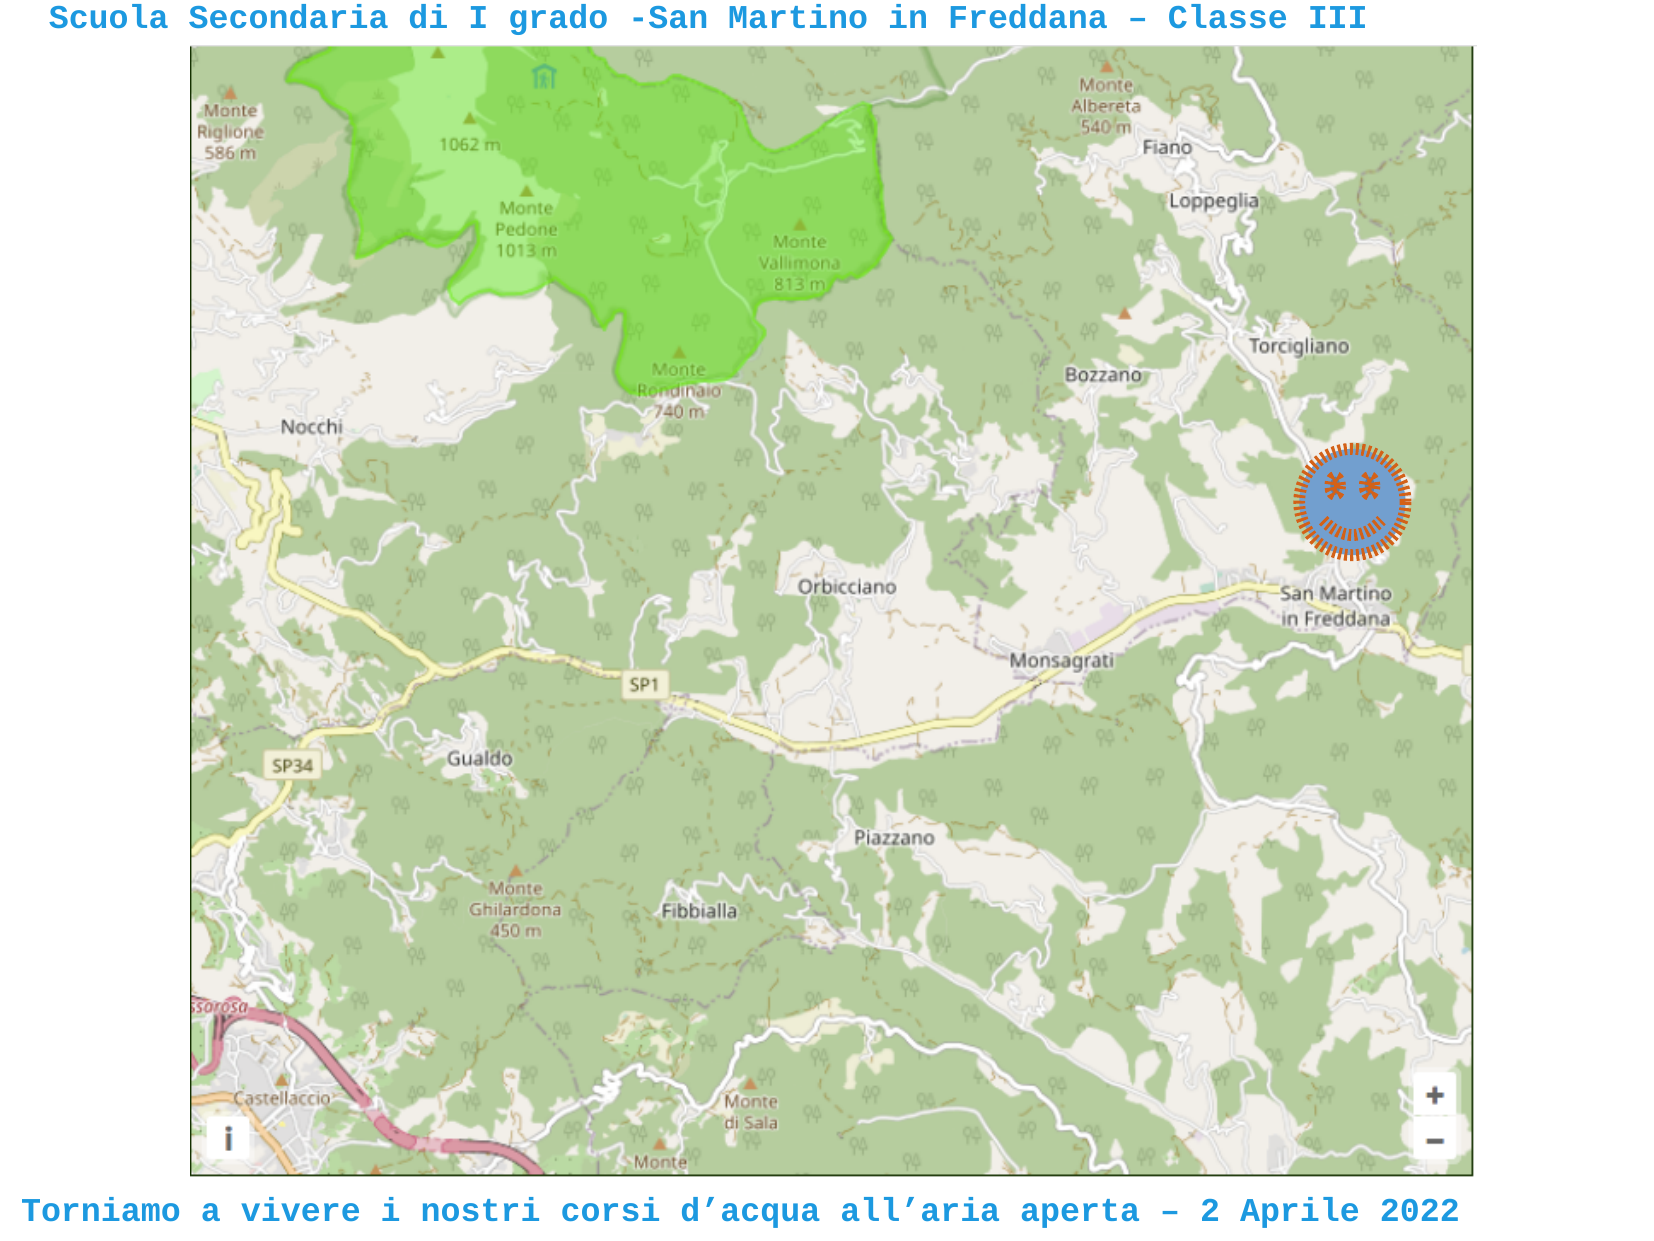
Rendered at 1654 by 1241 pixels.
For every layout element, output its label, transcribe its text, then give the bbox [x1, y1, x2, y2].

picture [190, 45, 1477, 1179]
text_box Torniamo a vivere i nostri corsi d’acqua all’aria aperta – 2 Aprile 2022 [5, 1179, 1477, 1241]
text_box [1299, 448, 1406, 556]
text_box Scuola Secondaria di I grado -San Martino in Freddana – Classe III [5, 3, 1412, 37]
